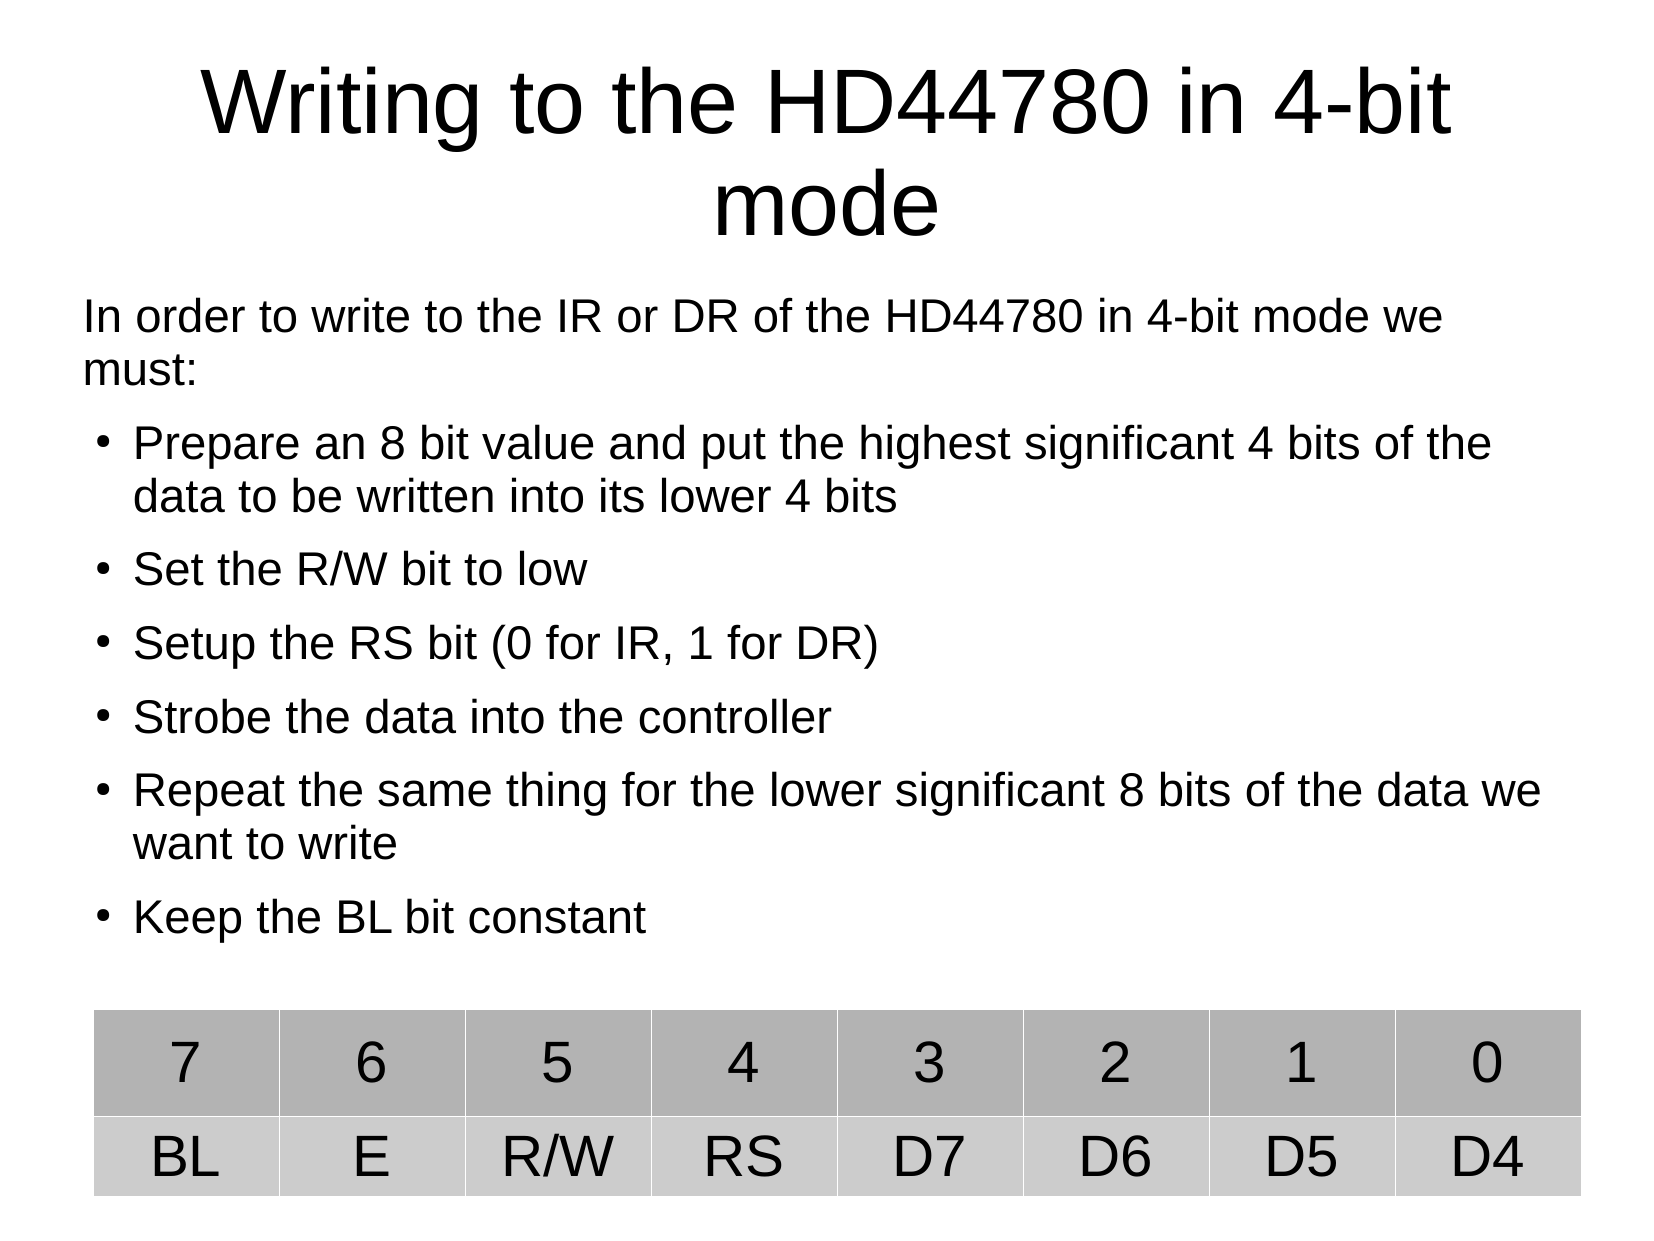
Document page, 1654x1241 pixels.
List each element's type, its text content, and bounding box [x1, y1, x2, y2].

table_cell R/W [466, 1117, 651, 1196]
table_cell BL [94, 1117, 279, 1196]
table_header 3 [838, 1010, 1023, 1116]
table_header 0 [1396, 1010, 1581, 1116]
list In order to write to the IR or DR of the HD44780 in 4-bit mode we must: Prepare an 8 bit value and put the highest significant 4 bits of the data to be written into its lower 4 bits Set the R/W bit to low Setup the RS bit (0 for IR, 1 for DR) Strobe the data into the controller Repeat the same thing for the lower significant 8 bits of the data we want to write Keep the BL bit constant [82, 290, 1571, 946]
title Writing to the HD44780 in 4-bit mode [82, 49, 1571, 257]
table_cell D5 [1210, 1117, 1395, 1196]
table_cell D4 [1396, 1117, 1581, 1196]
table_cell E [280, 1117, 465, 1196]
table_cell D6 [1024, 1117, 1209, 1196]
table_header 6 [280, 1010, 465, 1116]
table_cell RS [652, 1117, 837, 1196]
table_header 5 [466, 1010, 651, 1116]
table_header 7 [94, 1010, 279, 1116]
table_header 2 [1024, 1010, 1209, 1116]
table_cell D7 [838, 1117, 1023, 1196]
table_header 4 [652, 1010, 837, 1116]
table_header 1 [1210, 1010, 1395, 1116]
